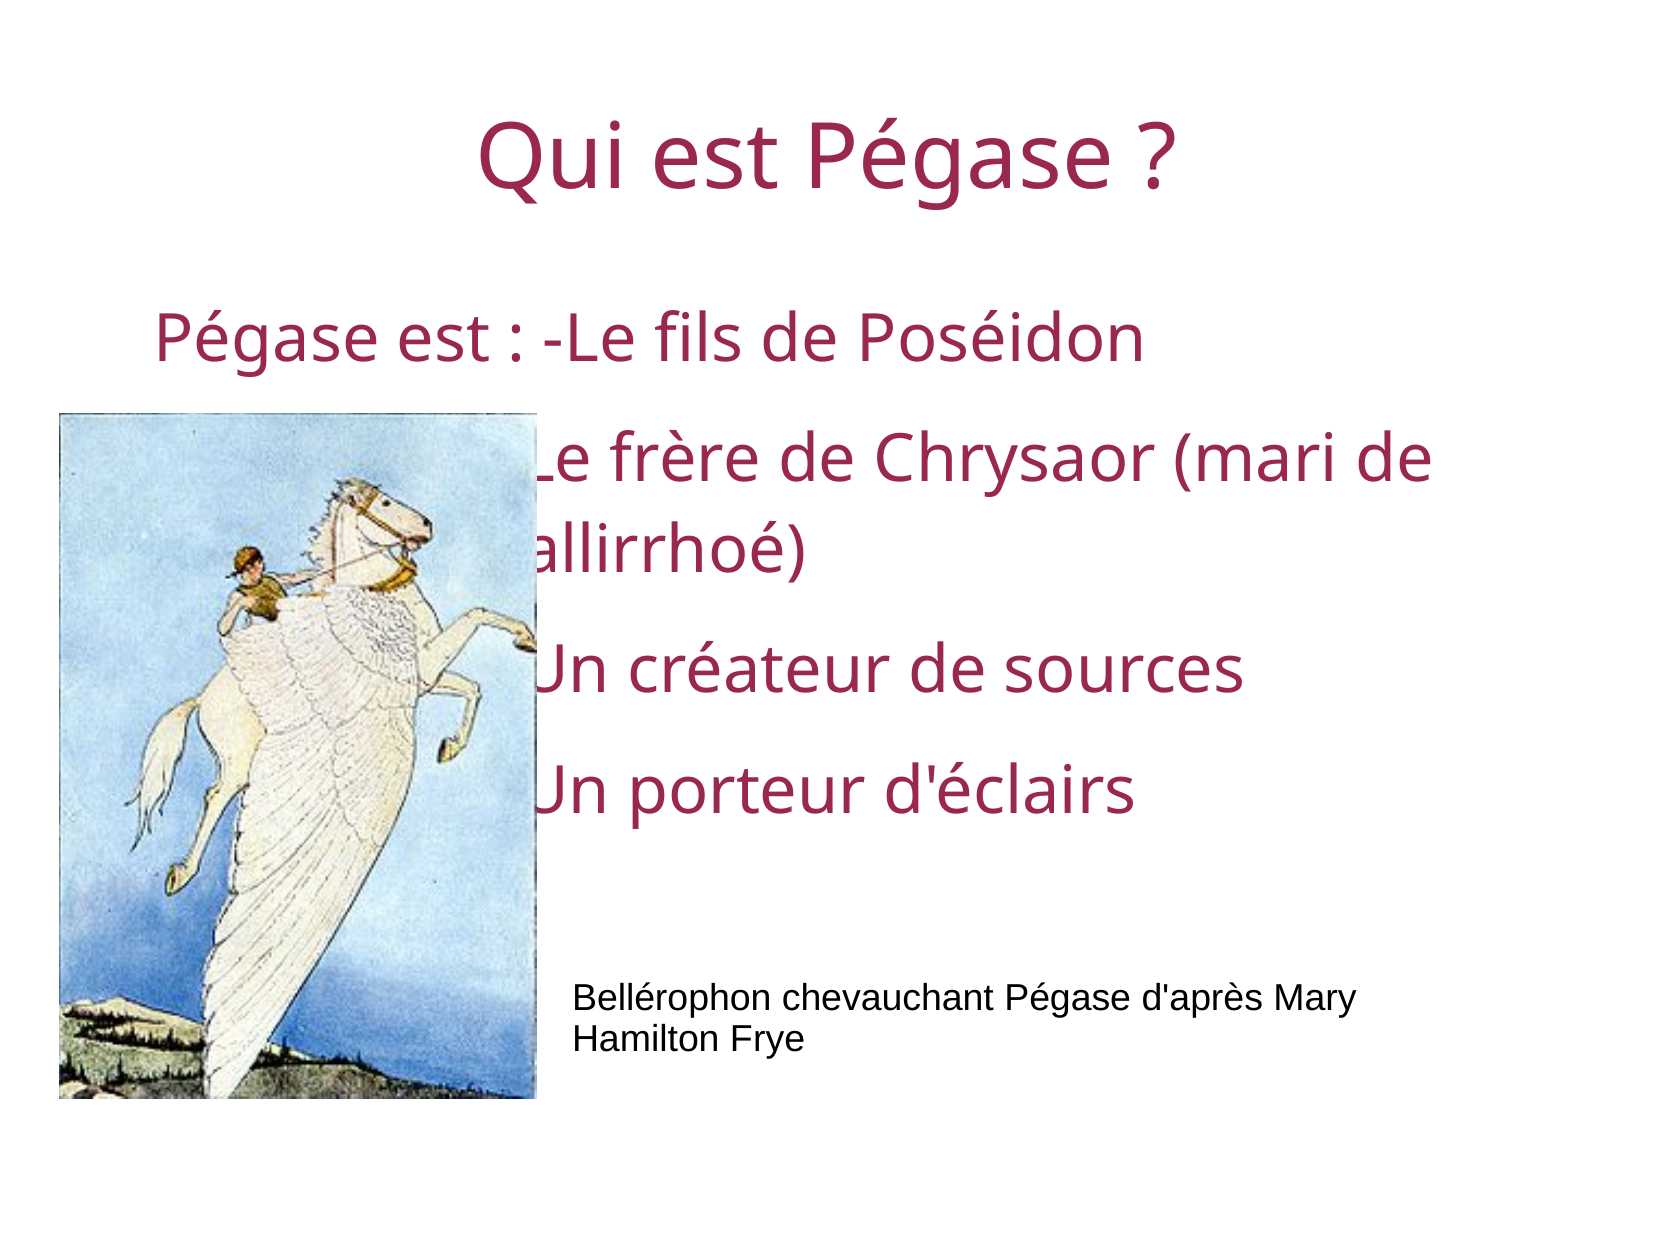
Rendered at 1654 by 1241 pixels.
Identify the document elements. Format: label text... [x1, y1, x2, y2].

title Qui est Pégase ? [82, 49, 1571, 257]
picture [59, 413, 537, 1099]
text_box Bellérophon chevauchant Pégase d'après Mary Hamilton Frye [557, 968, 1406, 1068]
list Pégase est : -Le fils de Poséidon -Le frère de Chrysaor (mari de Callirrhoé) -Un créateur de sources -Un porteur d'éclairs [82, 290, 1571, 1010]
